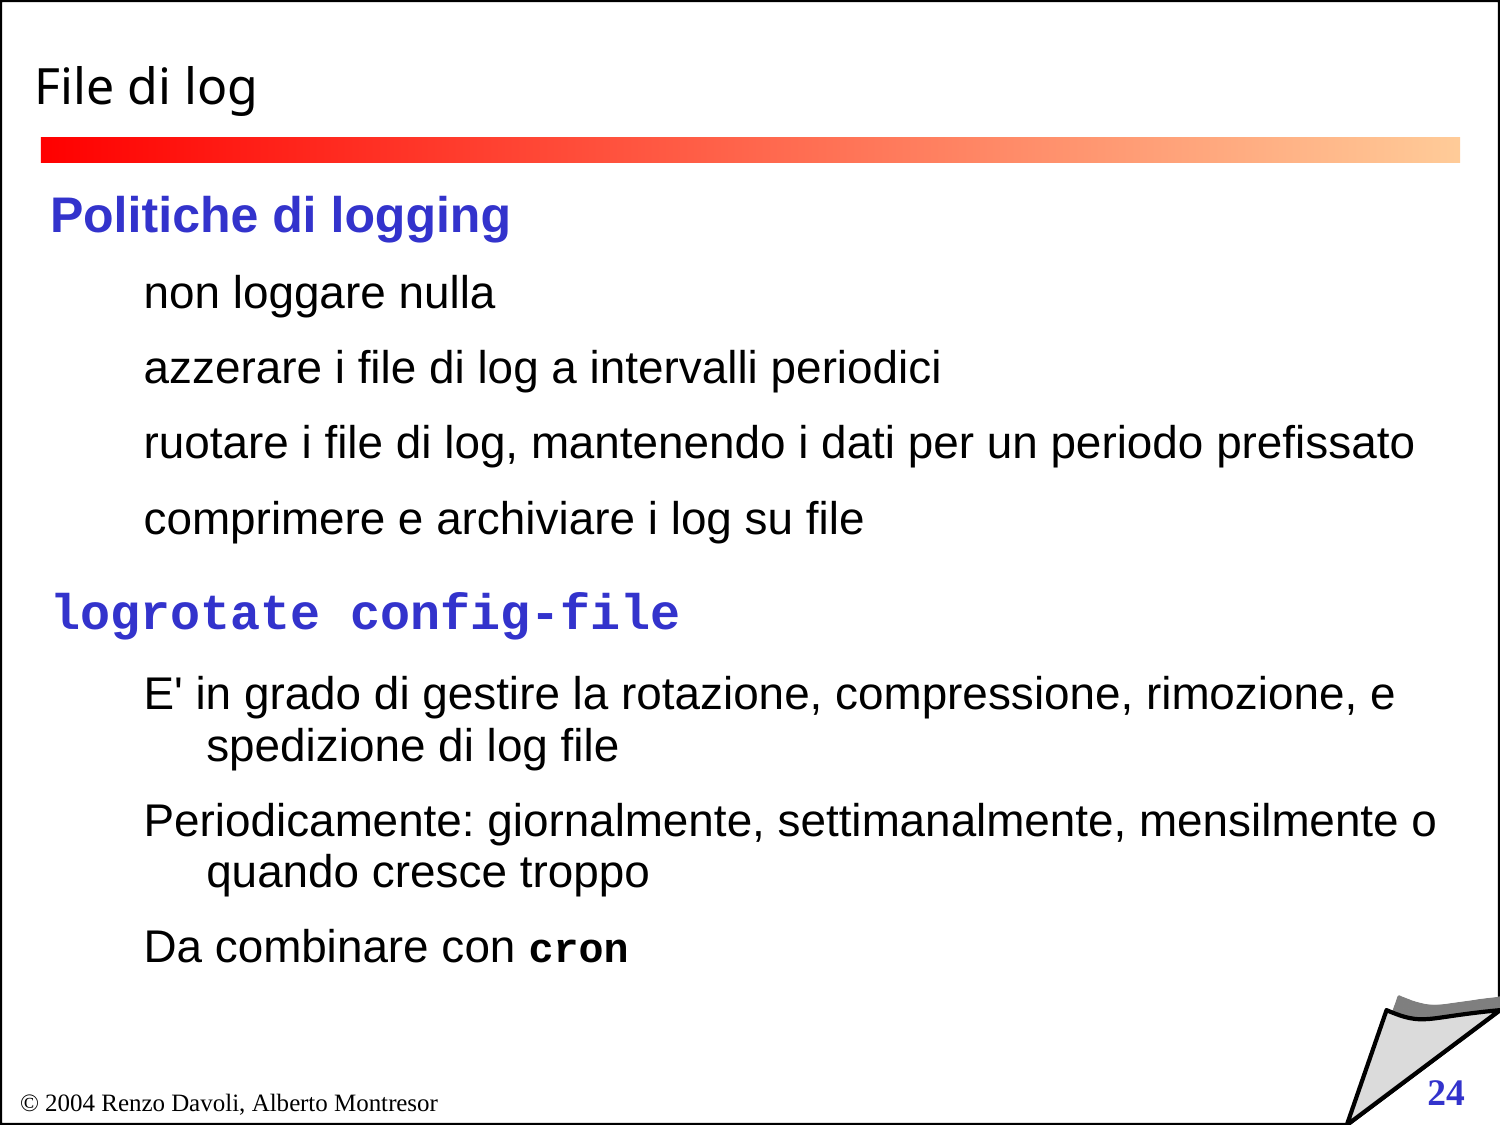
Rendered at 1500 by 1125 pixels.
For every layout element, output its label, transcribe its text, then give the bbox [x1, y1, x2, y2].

list Politiche di logging non loggare nulla azzerare i file di log a intervalli periodici ruotare i file di log, mantenendo i dati per un periodo prefissato comprimere e archiviare i log su file logrotate config-file E' in grado di gestire la rotazione, compressione, rimozione, e spedizione di log file Periodicamente: giornalmente, settimanalmente, mensilmente o quando cresce troppo Da combinare con cron [50, 187, 1450, 1027]
title File di log [34, 44, 1466, 131]
